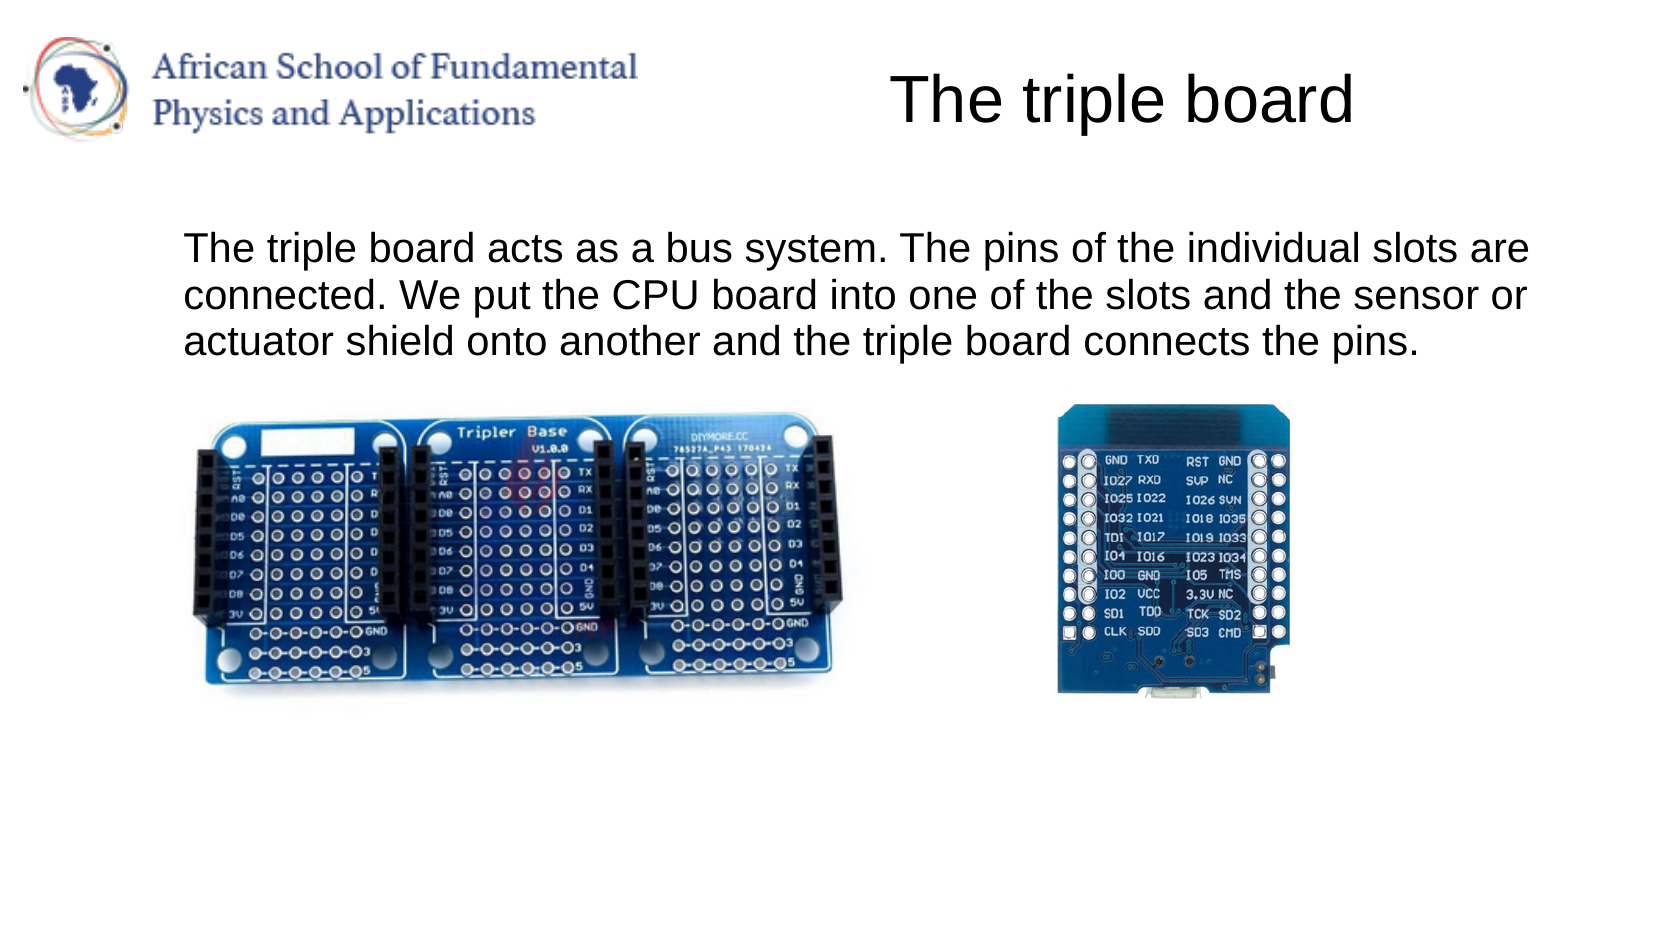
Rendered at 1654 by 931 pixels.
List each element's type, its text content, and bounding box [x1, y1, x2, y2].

list The triple board acts as a bus system. The pins of the individual slots are connected. We put the CPU board into one of the slots and the sensor or actuator shield onto another and the triple board connects the pins. [112, 225, 1601, 765]
picture [23, 37, 635, 142]
title The triple board [635, 21, 1610, 177]
